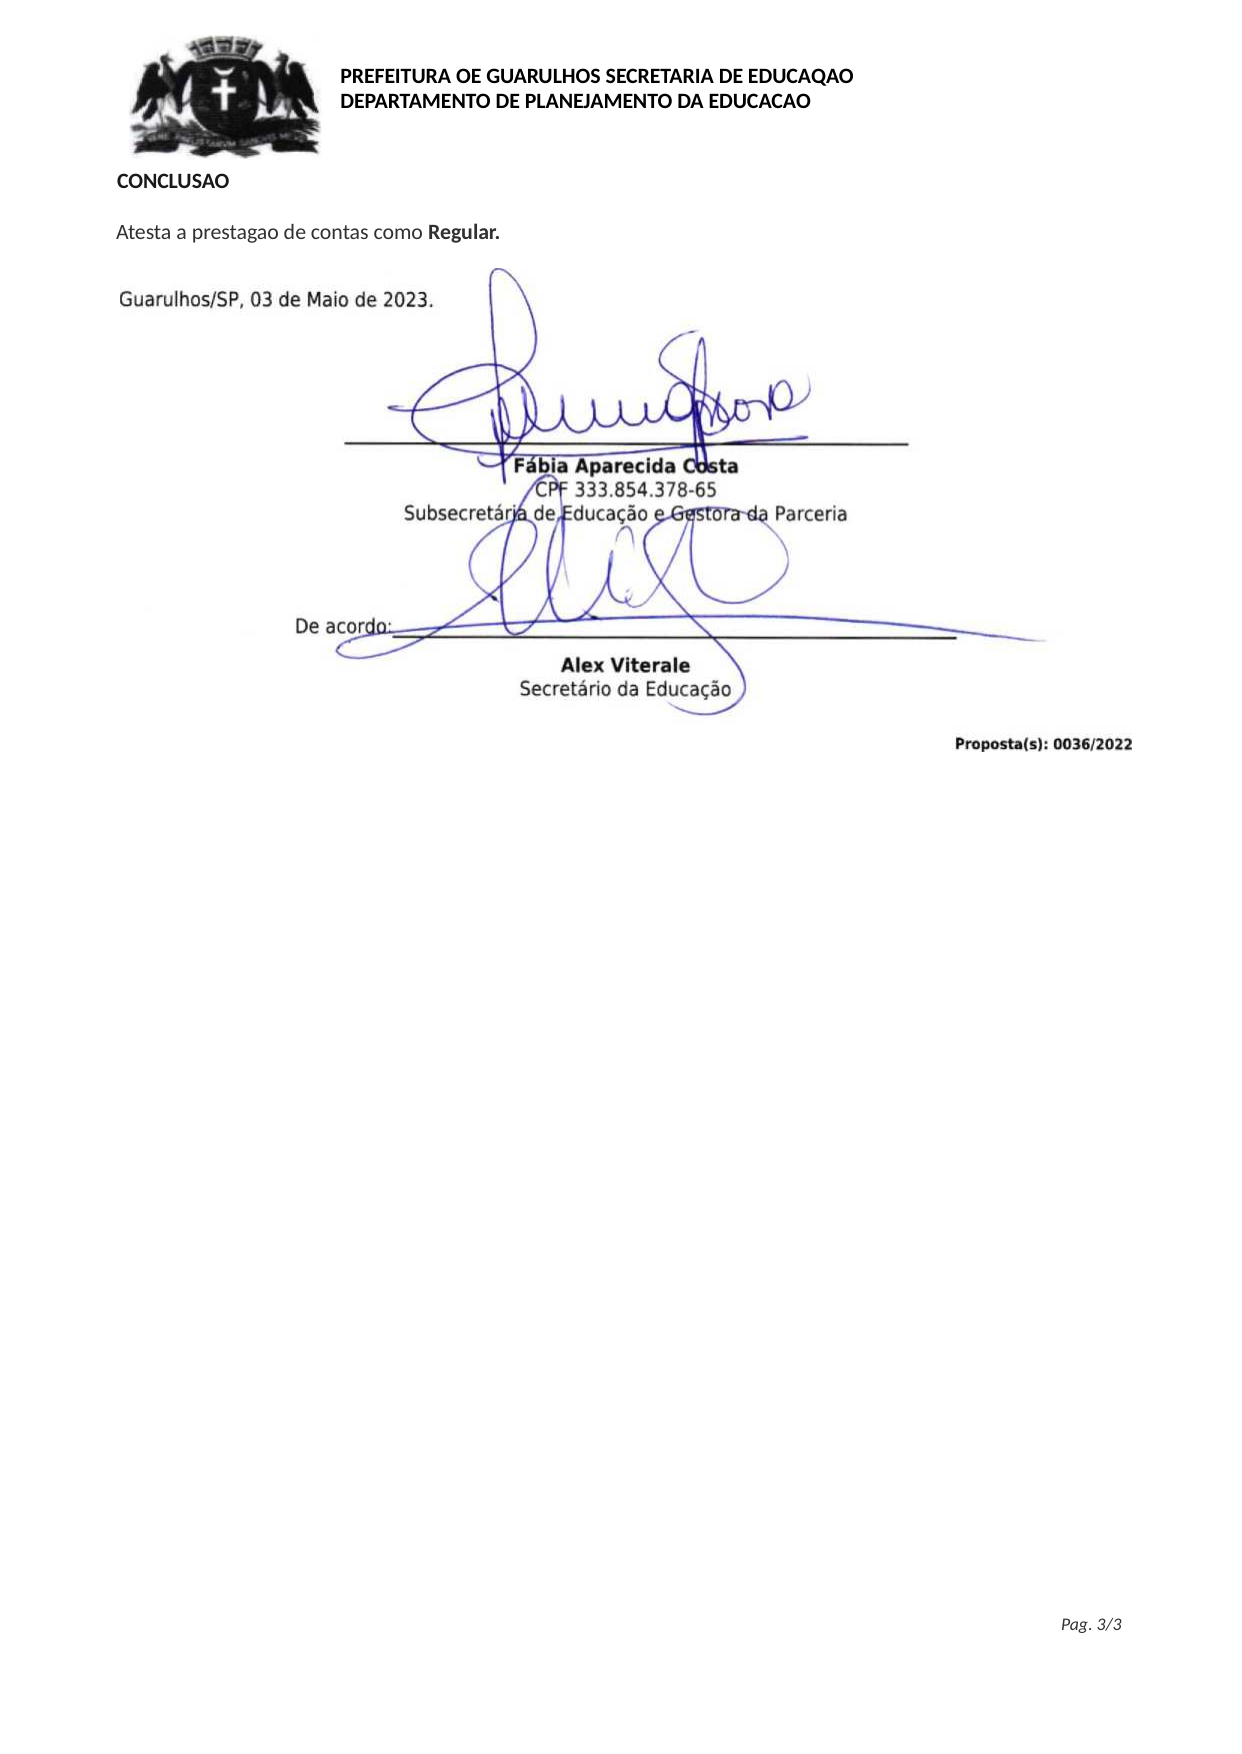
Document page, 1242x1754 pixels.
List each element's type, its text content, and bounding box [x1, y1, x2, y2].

text_box Pag. 3/3 [1061, 1612, 1132, 1635]
text_box Atesta a prestagao de contas como Regular. [116, 218, 527, 244]
text_box PREFEITURA OE GUARULHOS SECRETARIA DE EDUCAQAO DEPARTAMENTO DE PLANEJAMENTO DA EDUCACAO [341, 62, 900, 141]
picture [129, 36, 322, 161]
picture [120, 268, 1132, 752]
text_box CONCLUSAO [117, 166, 246, 191]
